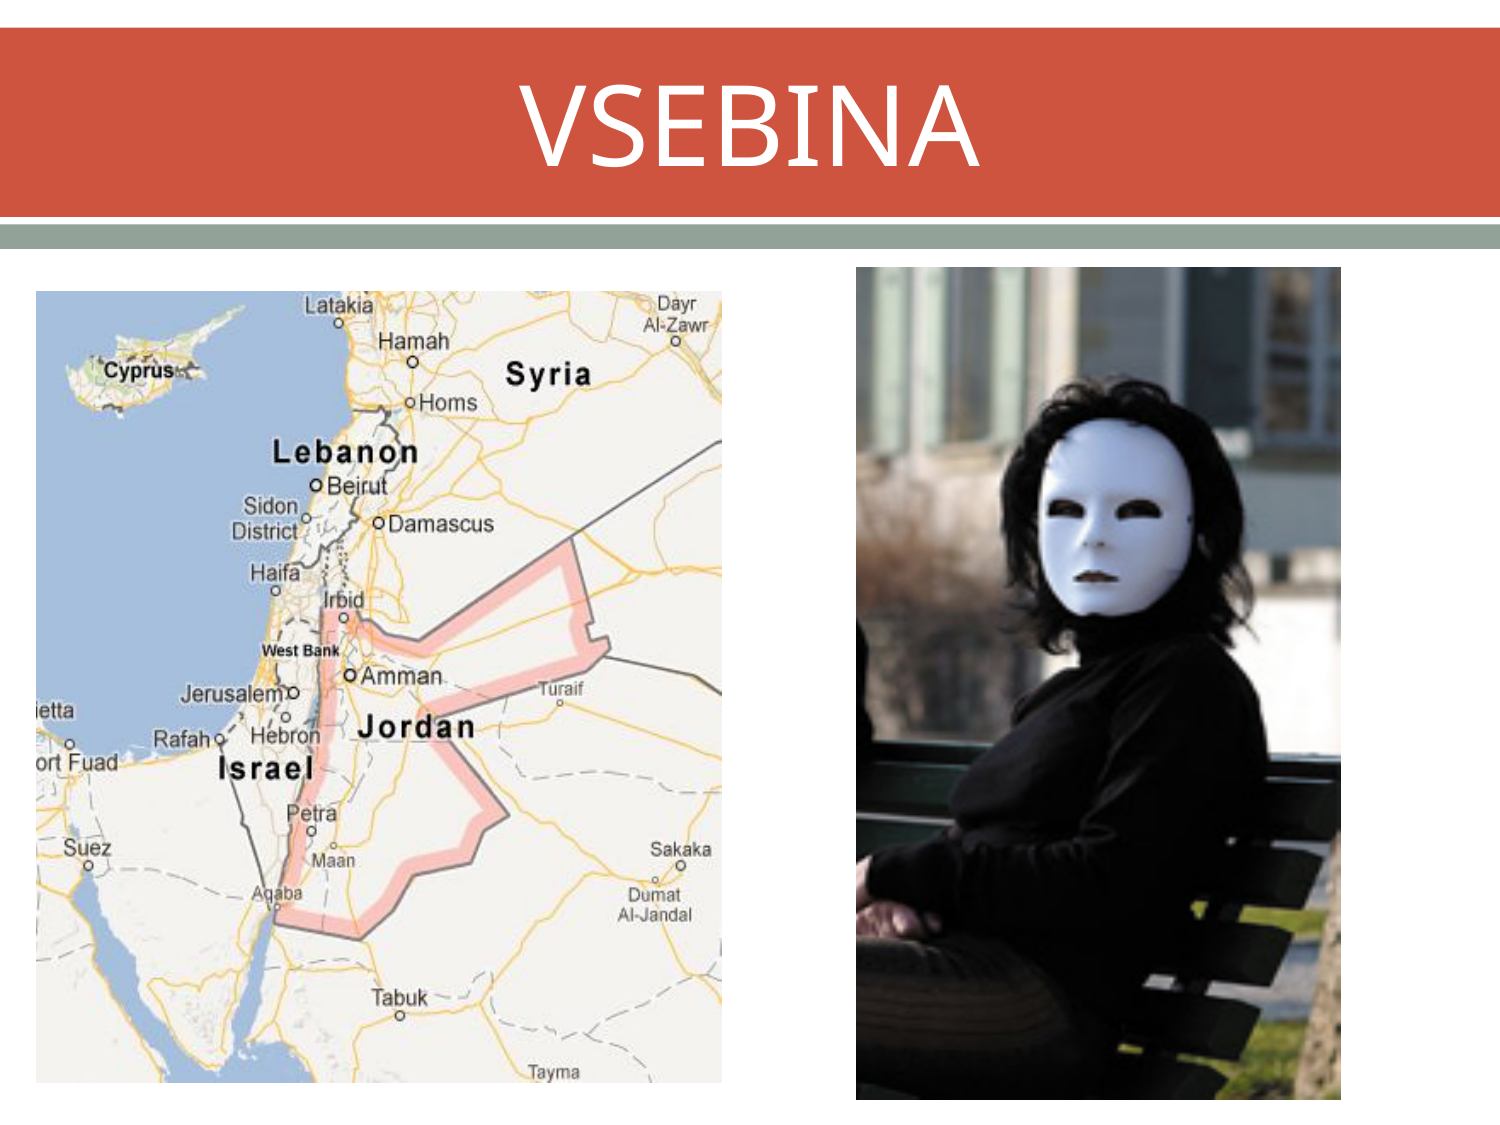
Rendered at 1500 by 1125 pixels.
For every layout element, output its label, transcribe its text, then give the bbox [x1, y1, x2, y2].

picture [856, 267, 1341, 1100]
picture [36, 291, 722, 1083]
title VSEBINA [75, 29, 1425, 213]
